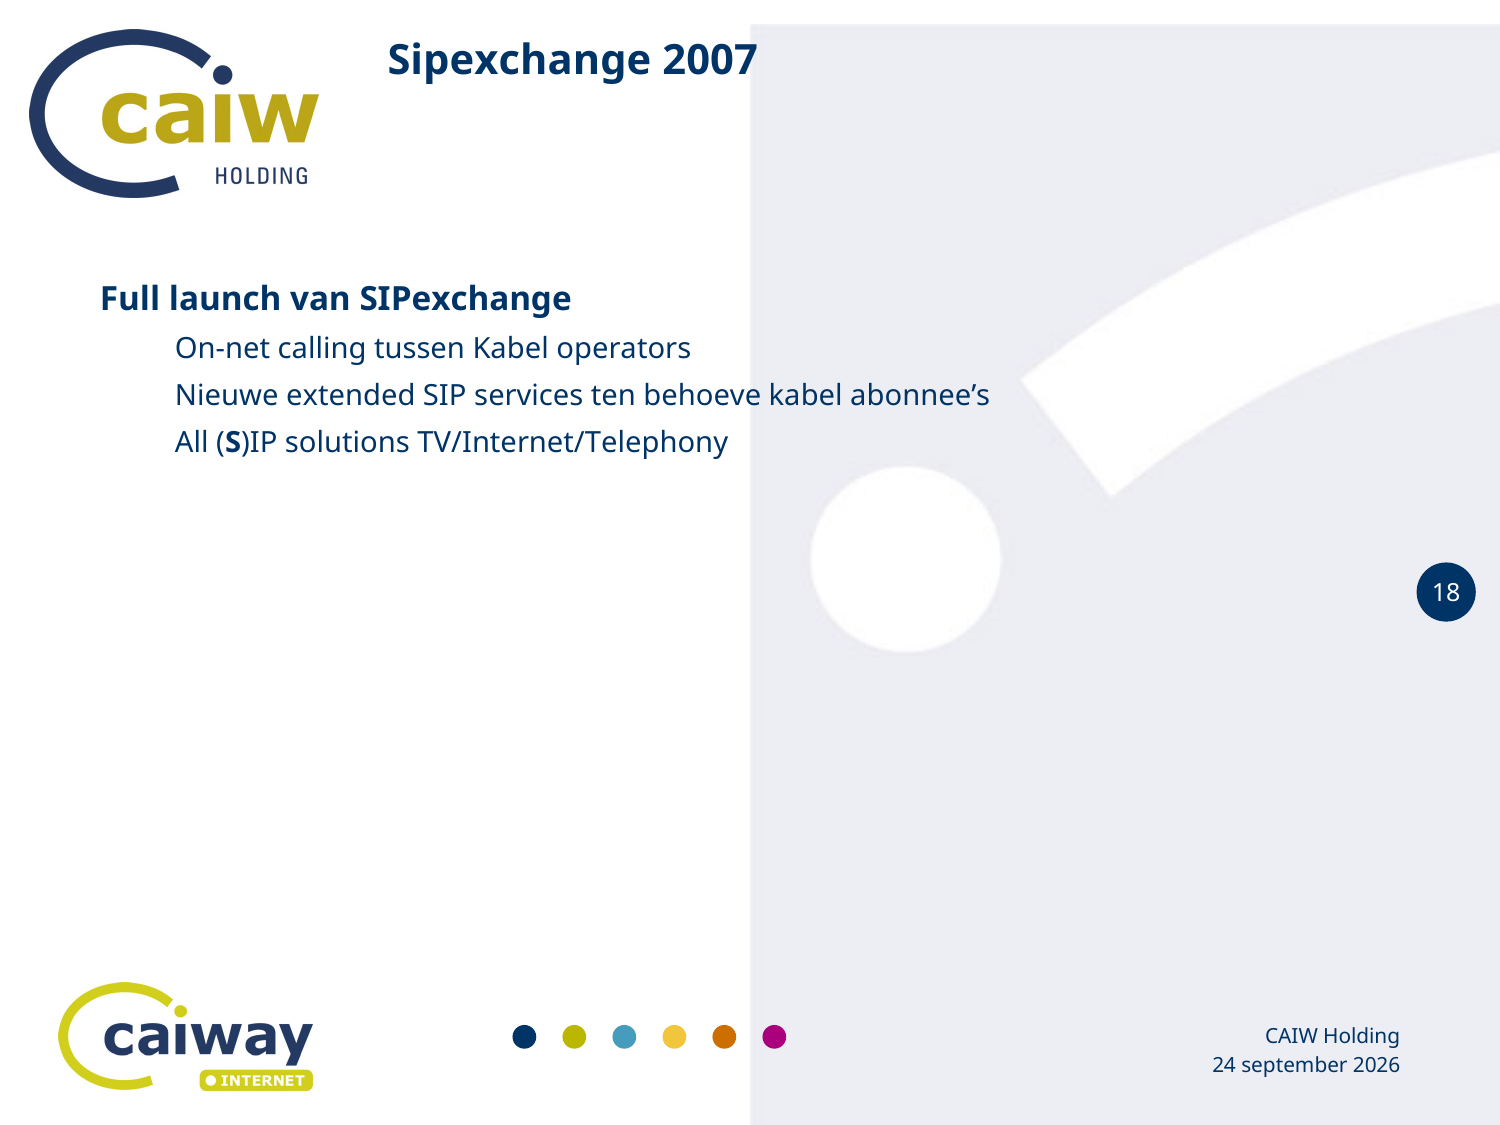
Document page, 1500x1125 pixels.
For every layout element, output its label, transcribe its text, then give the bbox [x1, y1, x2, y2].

list Full launch van SIPexchange On-net calling tussen Kabel operators Nieuwe extended SIP services ten behoeve kabel abonnee’s All (S)IP solutions TV/Internet/Telephony [99, 275, 1401, 938]
picture [750, 24, 1500, 1125]
title Sipexchange 2007 [387, 29, 1400, 230]
picture [29, 29, 319, 198]
picture [58, 982, 313, 1091]
